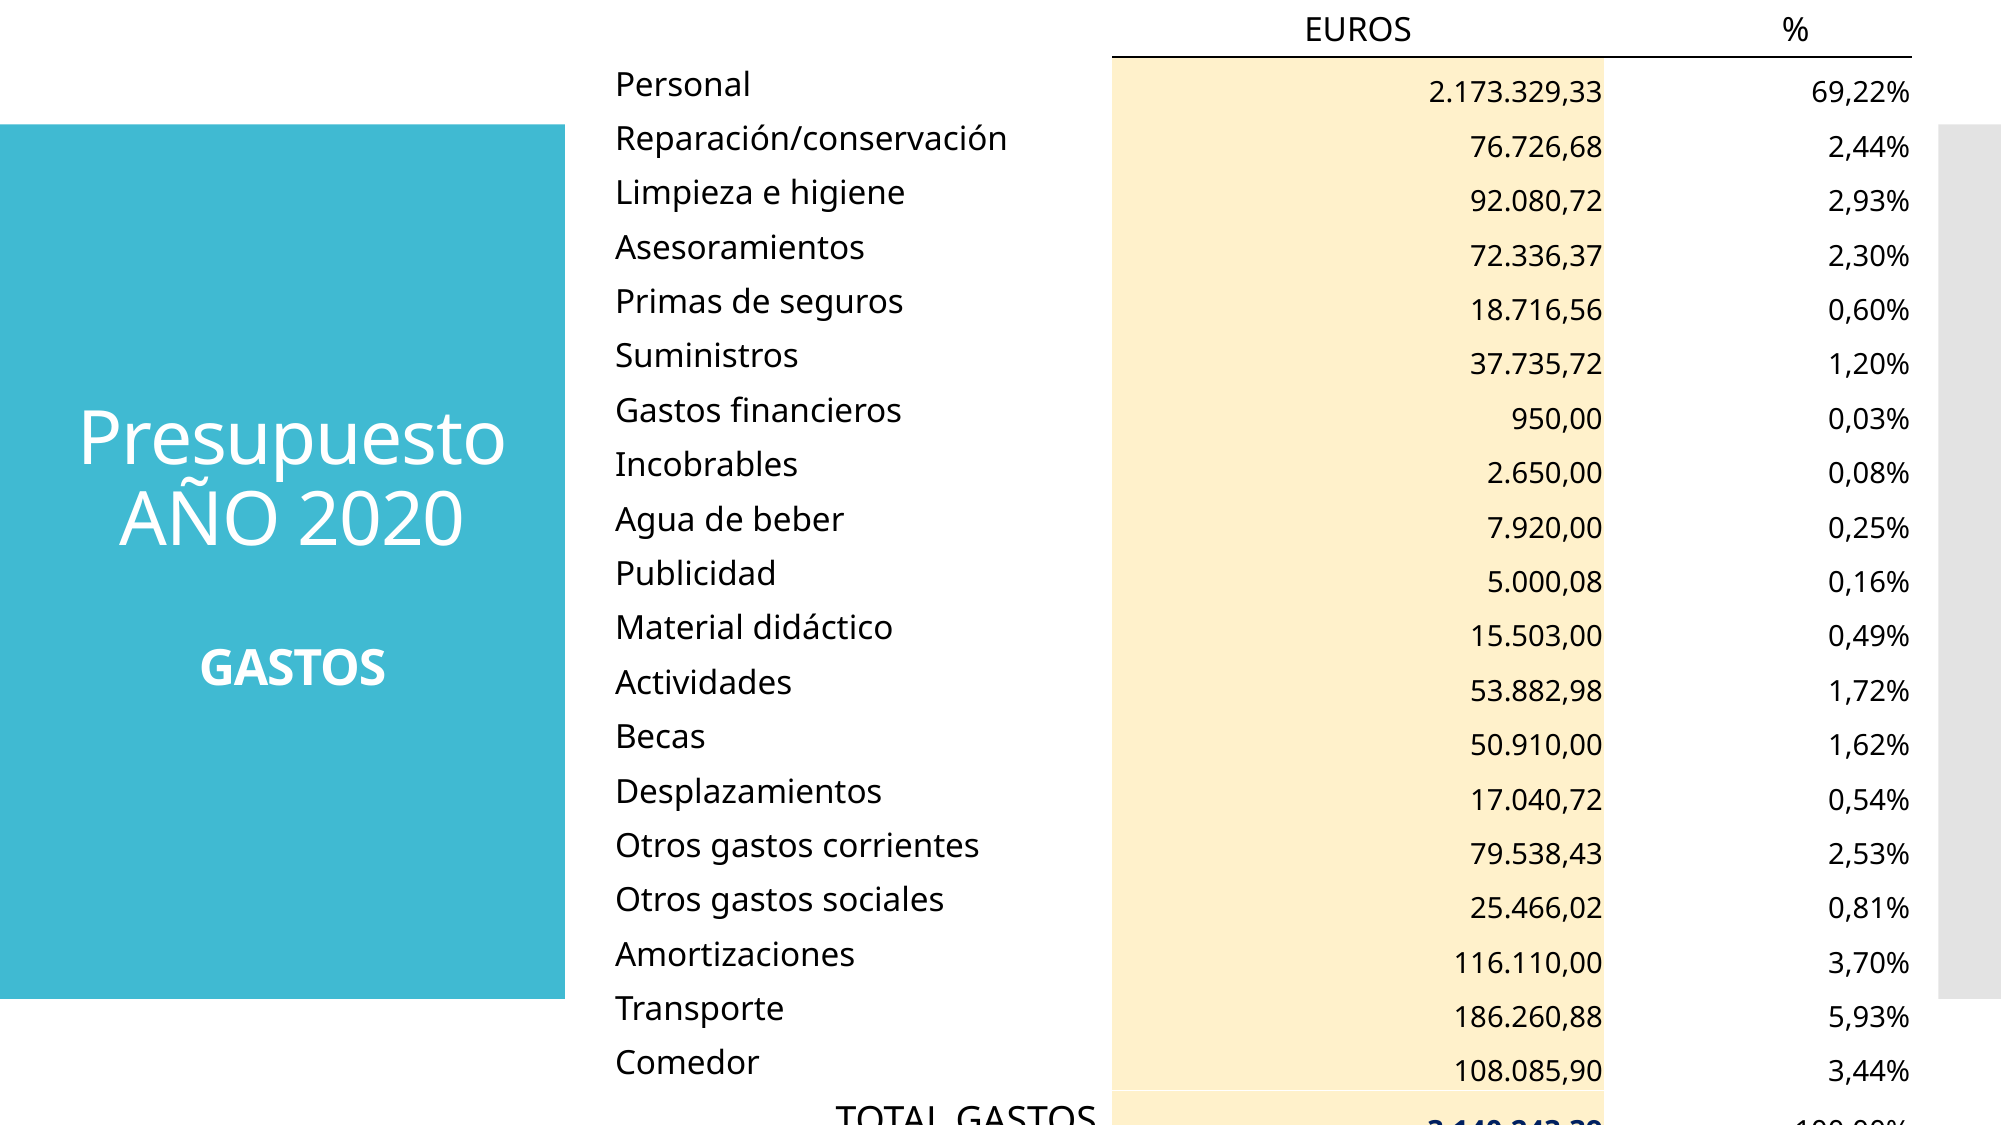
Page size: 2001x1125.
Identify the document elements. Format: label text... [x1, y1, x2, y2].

table_cell Transporte [600, 982, 1112, 1036]
table_header % [1679, 0, 1912, 56]
table_cell 37.735,72 [1112, 329, 1604, 383]
table_cell 108.085,90 [1112, 1036, 1604, 1090]
table_cell Primas de seguros [600, 275, 1112, 329]
table_cell Comedor [600, 1036, 1112, 1090]
table_cell [1604, 819, 1679, 873]
table_cell [1604, 655, 1679, 710]
table_cell 7.920,00 [1112, 492, 1604, 547]
table_cell 2,93% [1679, 166, 1912, 220]
table_cell 72.336,37 [1112, 220, 1604, 275]
table_cell [1604, 1091, 1679, 1125]
table_cell 1,20% [1679, 329, 1912, 383]
table_cell 2,30% [1679, 220, 1912, 275]
table_cell Personal [600, 57, 1112, 111]
table_cell [1604, 220, 1679, 275]
table_cell Desplazamientos [600, 764, 1112, 819]
table_cell 92.080,72 [1112, 166, 1604, 220]
table_cell 5.000,08 [1112, 547, 1604, 601]
table_cell [1604, 547, 1679, 601]
table_cell [1604, 383, 1679, 438]
table_cell 0,49% [1679, 601, 1912, 655]
table_cell 116.110,00 [1112, 927, 1604, 982]
table_cell Agua de beber [600, 492, 1112, 547]
table_header [1604, 0, 1679, 56]
table_cell 79.538,43 [1112, 819, 1604, 873]
table_cell [1604, 982, 1679, 1036]
table_header EUROS [1112, 0, 1604, 56]
table_cell Limpieza e higiene [600, 166, 1112, 220]
table_cell 0,81% [1679, 873, 1912, 927]
table_cell 0,60% [1679, 275, 1912, 329]
table_cell 5,93% [1679, 982, 1912, 1036]
table_cell [1604, 329, 1679, 383]
table_cell 100,00% [1679, 1091, 1912, 1125]
table_cell 3,44% [1679, 1036, 1912, 1090]
table_cell [1604, 764, 1679, 819]
table_cell 0,08% [1679, 438, 1912, 492]
table_cell 0,25% [1679, 492, 1912, 547]
table_cell TOTAL GASTOS [600, 1090, 1112, 1125]
table_cell TOTAL GASTOS [861, 1109, 878, 1125]
table_cell 1,62% [1679, 710, 1912, 764]
table_cell 0,16% [1679, 547, 1912, 601]
table_cell Actividades [600, 655, 1112, 710]
table_cell [1604, 111, 1679, 166]
table_cell Gastos financieros [600, 383, 1112, 438]
table_cell 0,54% [1679, 764, 1912, 819]
table_cell Otros gastos sociales [600, 873, 1112, 927]
table_cell 17.040,72 [1112, 764, 1604, 819]
table_cell [1604, 1036, 1679, 1090]
table_cell [1604, 166, 1679, 220]
table_header [600, 0, 1112, 57]
table_cell Publicidad [600, 547, 1112, 601]
table_cell 25.466,02 [1112, 873, 1604, 927]
table_cell [1604, 927, 1679, 982]
table_cell [1604, 438, 1679, 492]
table_cell 2,53% [1679, 819, 1912, 873]
table_cell [1604, 58, 1679, 111]
table_cell 2.650,00 [1112, 438, 1604, 492]
table_cell 186.260,88 [1112, 982, 1604, 1036]
table_cell [1604, 710, 1679, 764]
table_cell 2.173.329,33 [1112, 58, 1604, 111]
table_cell Suministros [600, 329, 1112, 383]
table_cell [1604, 601, 1679, 655]
table_cell Reparación/conservación [600, 111, 1112, 166]
table_cell 69,22% [1679, 58, 1912, 111]
table_cell 0,03% [1679, 383, 1912, 438]
table_cell 3,70% [1679, 927, 1912, 982]
table_cell [1604, 275, 1679, 329]
table_cell 53.882,98 [1112, 655, 1604, 710]
table_cell 50.910,00 [1112, 710, 1604, 764]
table_cell 76.726,68 [1112, 111, 1604, 166]
title Presupuesto AÑO 2020 GASTOS [50, 170, 535, 926]
table_cell 2,44% [1679, 111, 1912, 166]
table_cell 18.716,56 [1112, 275, 1604, 329]
table_cell Incobrables [600, 438, 1112, 492]
table_cell 1,72% [1679, 655, 1912, 710]
table_cell [1604, 873, 1679, 927]
table_cell 950,00 [1112, 383, 1604, 438]
table_cell 3.140.243,39 [1112, 1091, 1604, 1125]
table_cell [1604, 492, 1679, 547]
table_cell Otros gastos corrientes [600, 819, 1112, 873]
table_cell TOTAL GASTOS [1053, 1109, 1070, 1125]
table_cell Becas [600, 710, 1112, 764]
table_cell Material didáctico [600, 601, 1112, 655]
table_cell Amortizaciones [600, 927, 1112, 982]
table_cell 15.503,00 [1112, 601, 1604, 655]
table_cell Asesoramientos [600, 220, 1112, 275]
